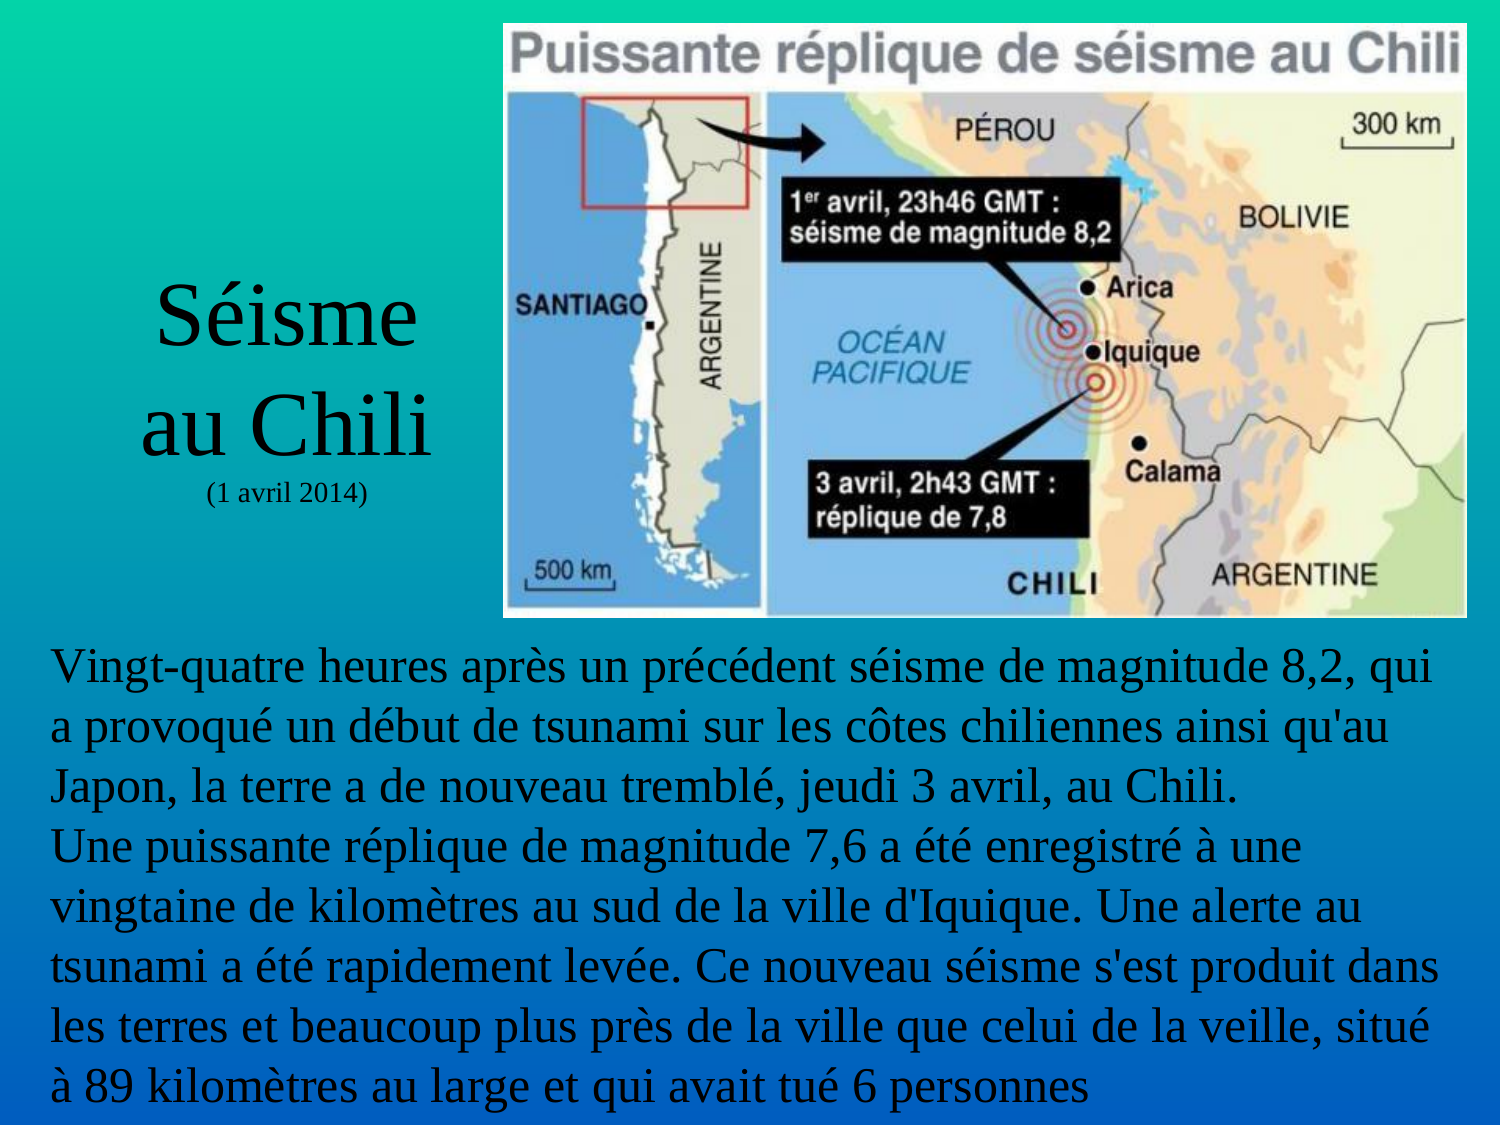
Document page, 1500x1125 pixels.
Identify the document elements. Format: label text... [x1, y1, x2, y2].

picture [0, 23, 1500, 617]
text_box Vingt-quatre heures après un précédent séisme de magnitude 8,2, qui a provoqué un début de tsunami sur les côtes chiliennes ainsi qu'au Japon, la terre a de nouveau tremblé, jeudi 3 avril, au Chili. Une puissante réplique de magnitude 7,6 a été enregistré à une vingtaine de kilomètres au sud de la ville d'Iquique. Une alerte au tsunami a été rapidement levée. Ce nouveau séisme s'est produit dans les terres et beaucoup plus près de la ville que celui de la veille, situé à 89 kilomètres au large et qui avait tué 6 personnes [35, 625, 1465, 1121]
text_box Séisme au Chili (1 avril 2014) [105, 222, 469, 540]
